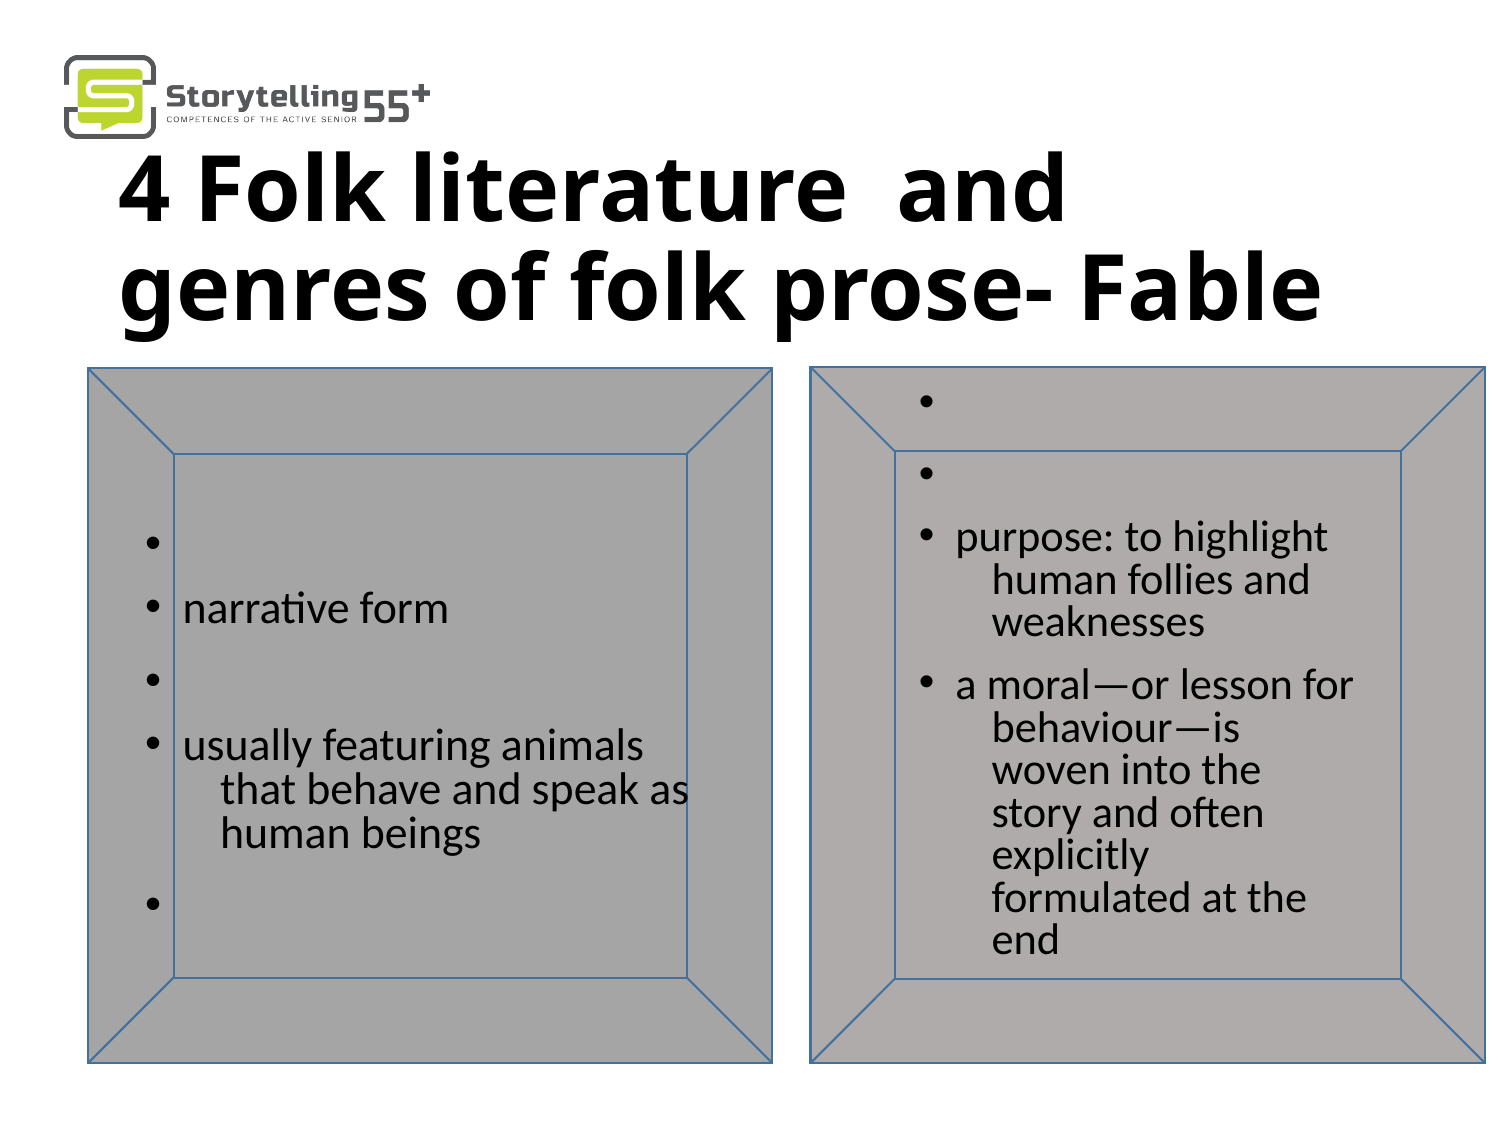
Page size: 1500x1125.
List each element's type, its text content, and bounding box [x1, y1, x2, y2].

text_box [810, 367, 1486, 1064]
text_box [88, 368, 773, 1064]
title 4 Folk literature and genres of folk prose- Fable [103, 59, 1397, 423]
list narrative form usually featuring animals that behave and speak as human beings [130, 433, 731, 1079]
picture [64, 55, 430, 139]
list purpose: to highlight human follies and weaknesses a moral—or lesson for behaviour—is woven into the story and often explicitly formulated at the end [903, 367, 1373, 975]
